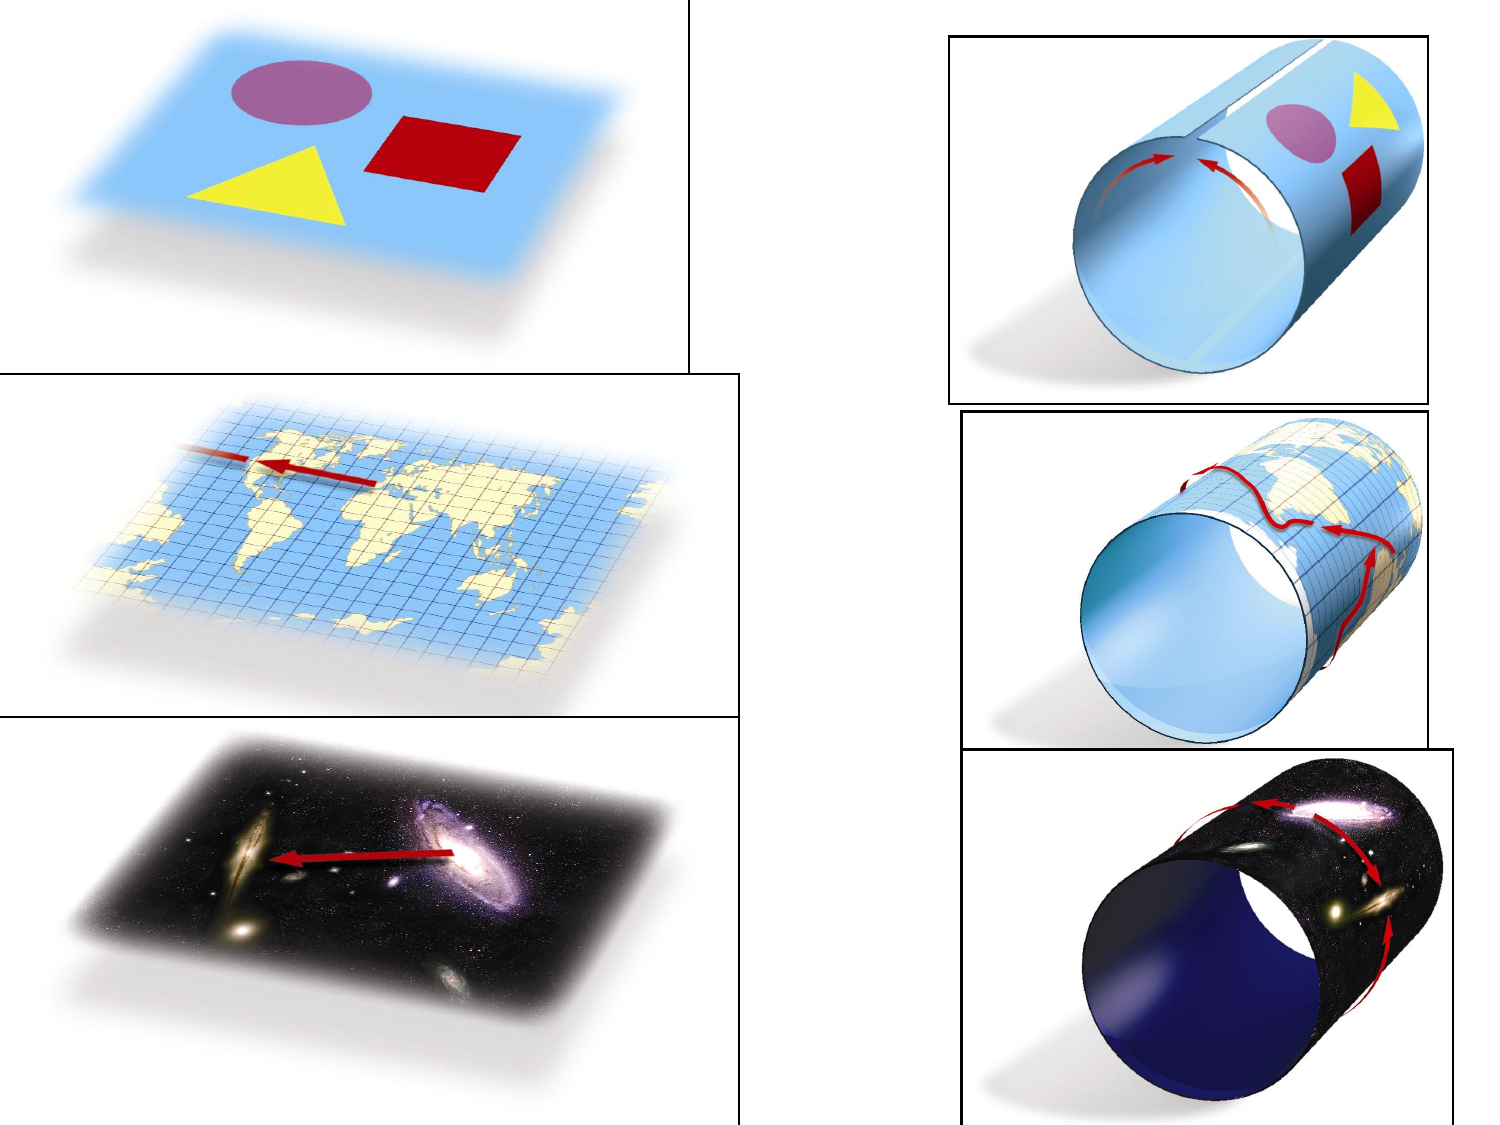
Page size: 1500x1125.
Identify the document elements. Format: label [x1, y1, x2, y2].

picture [0, 717, 738, 1125]
picture [950, 37, 1428, 403]
picture [962, 412, 1428, 748]
picture [0, 0, 688, 373]
picture [962, 750, 1453, 1125]
picture [0, 375, 738, 716]
